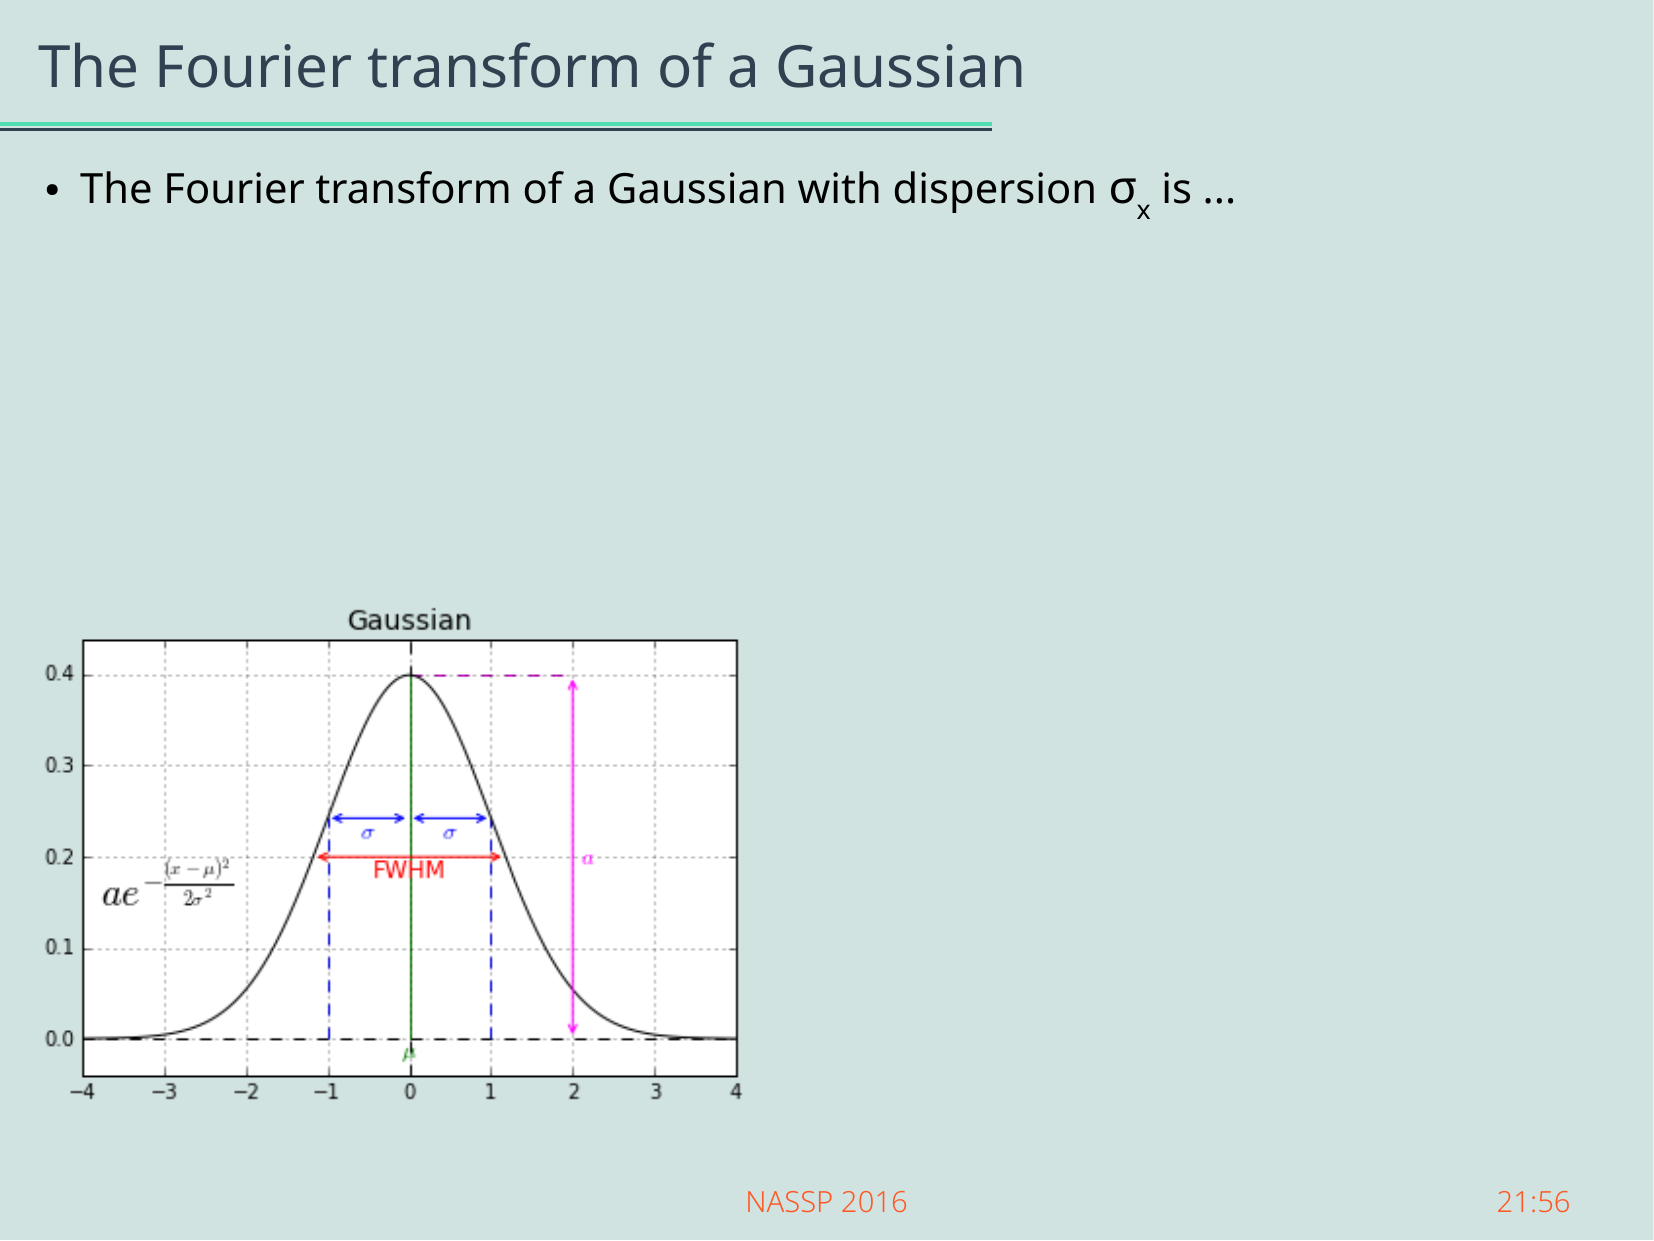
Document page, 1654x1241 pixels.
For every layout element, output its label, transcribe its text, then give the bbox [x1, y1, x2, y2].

text_box The Fourier transform of a Gaussian [23, 17, 1347, 103]
text_box The Fourier transform of a Gaussian with dispersion σx is ... [30, 147, 1637, 1170]
picture [30, 595, 756, 1117]
